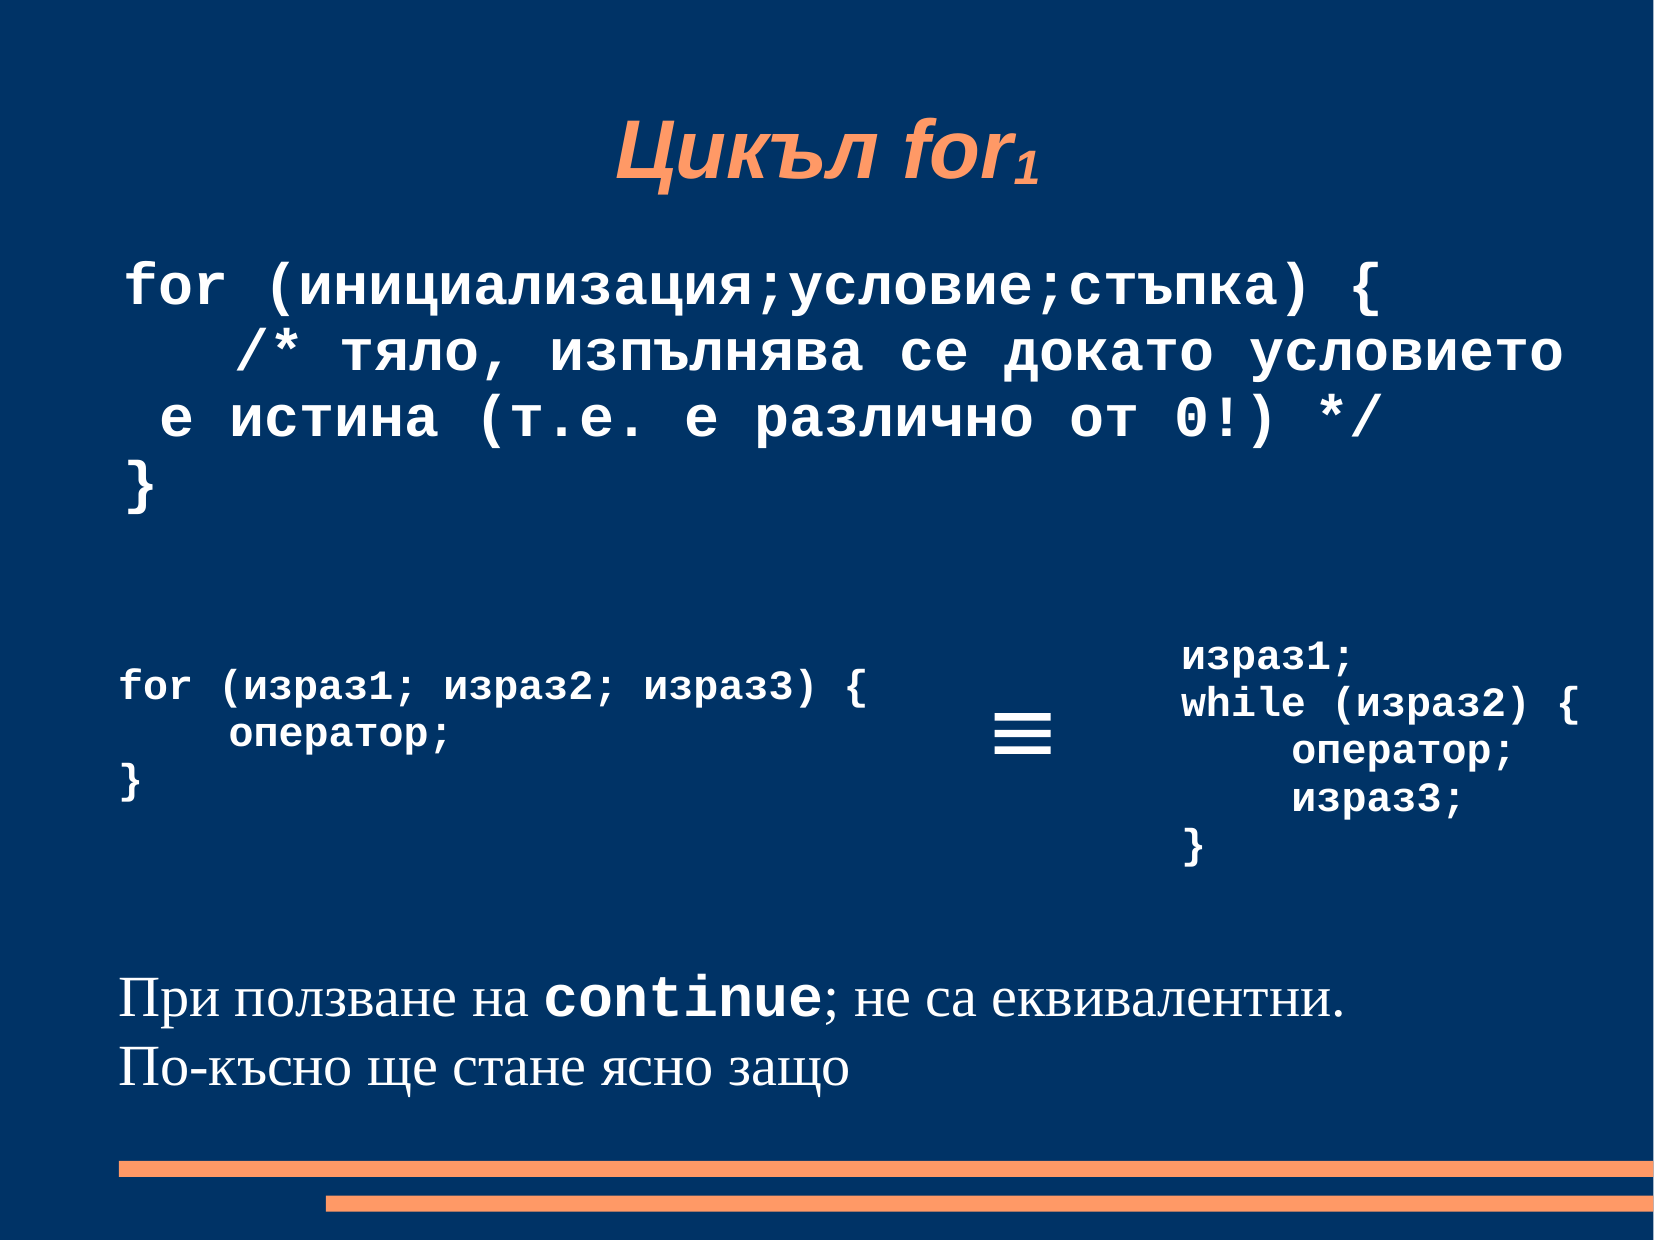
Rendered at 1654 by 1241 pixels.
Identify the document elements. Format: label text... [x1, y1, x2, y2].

text_box for (израз1; израз2; израз3) { оператор; } [118, 602, 886, 869]
text_box  [986, 649, 1046, 827]
text_box При ползване на continue; не са еквивалентни. По-късно ще стане ясно защо [118, 944, 1592, 1118]
subtitle for (инициализация;условие;стъпка) { /* тяло, изпълнява се докато условието е истина (т.е. е различно от 0!) */ } [88, 215, 1595, 562]
text_box израз1; while (израз2) { оператор; израз3; } [1181, 620, 1595, 886]
title Цикъл for1 [121, 46, 1534, 215]
